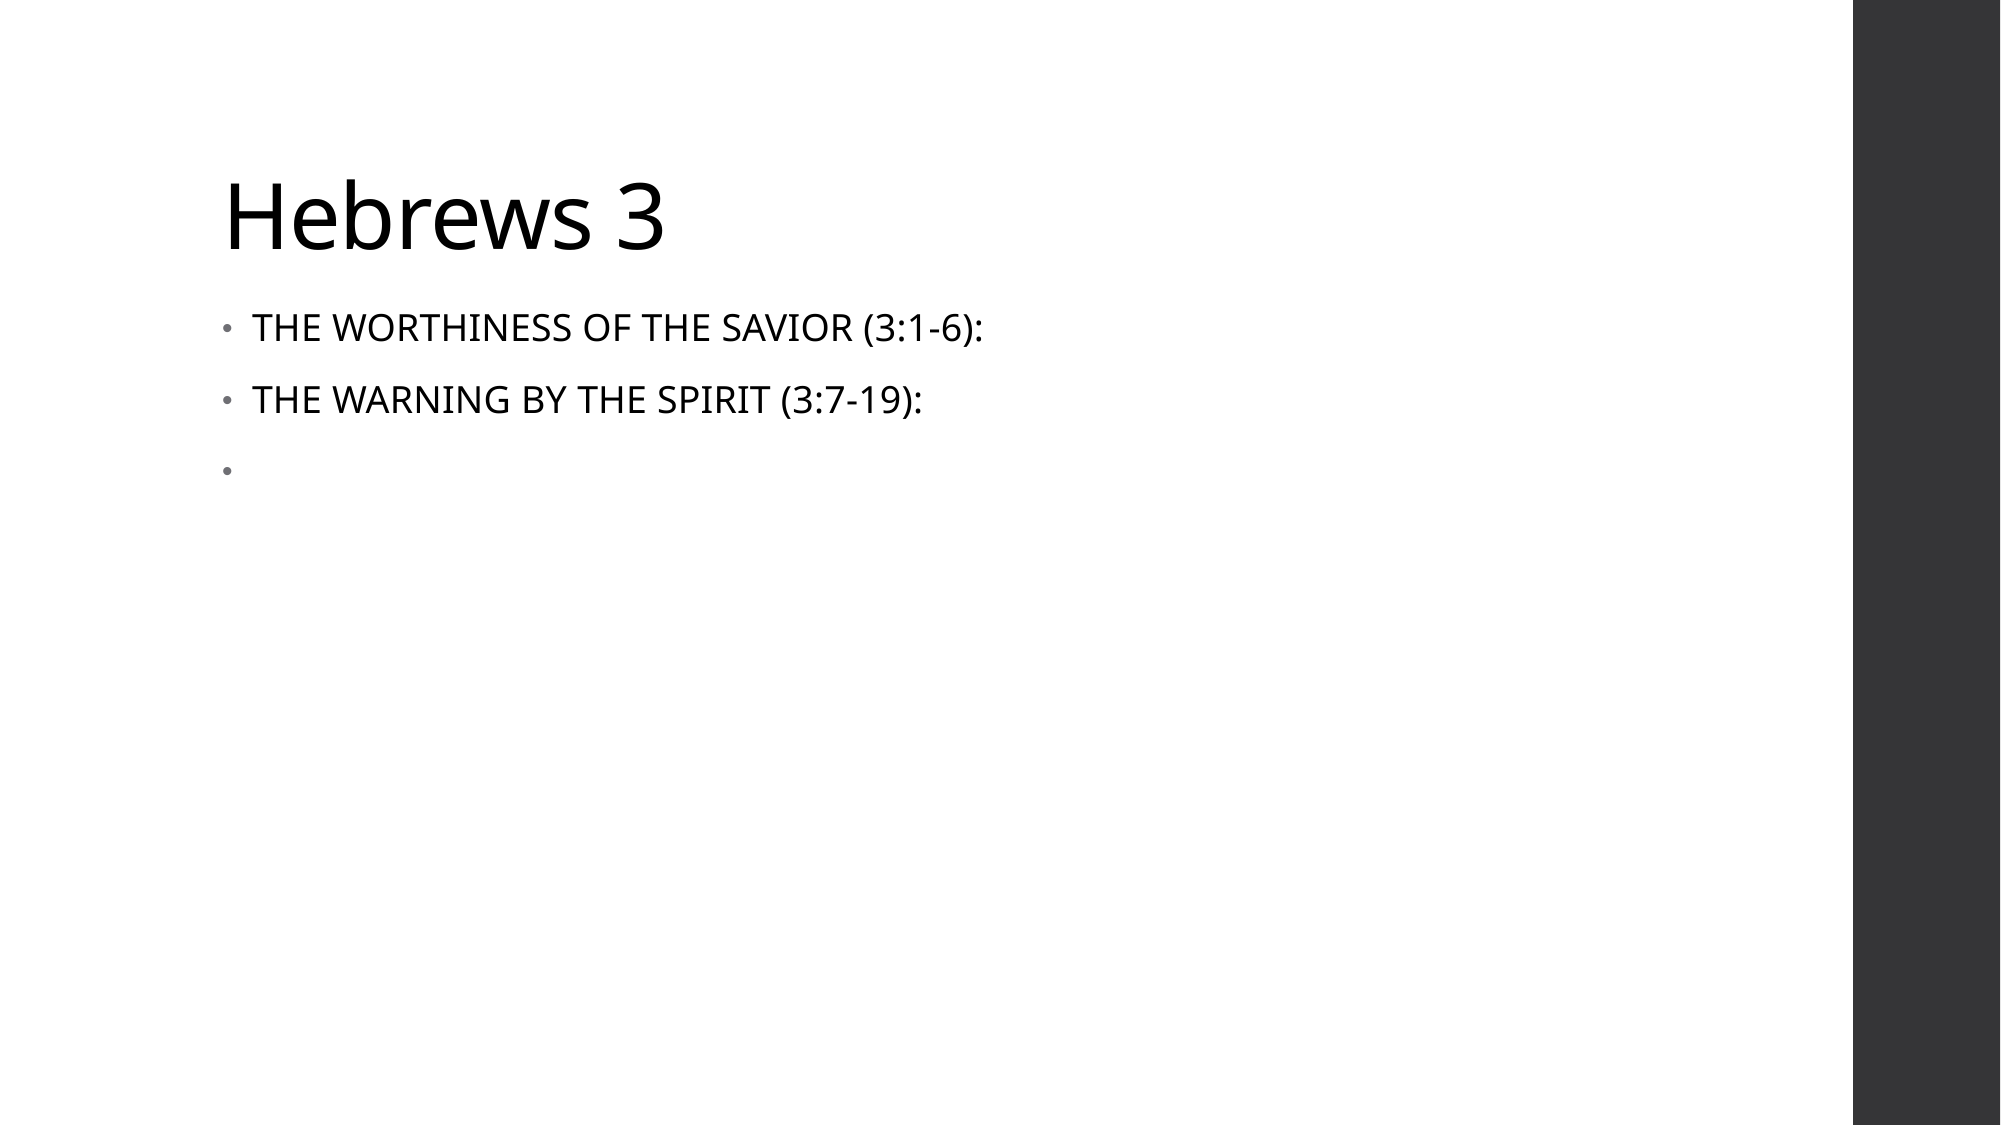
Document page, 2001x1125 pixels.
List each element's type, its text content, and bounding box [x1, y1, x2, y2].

list THE WORTHINESS OF THE SAVIOR (3:1-6): THE WARNING BY THE SPIRIT (3:7-19): [206, 299, 1617, 1014]
title Hebrews 3 [206, 60, 1797, 278]
